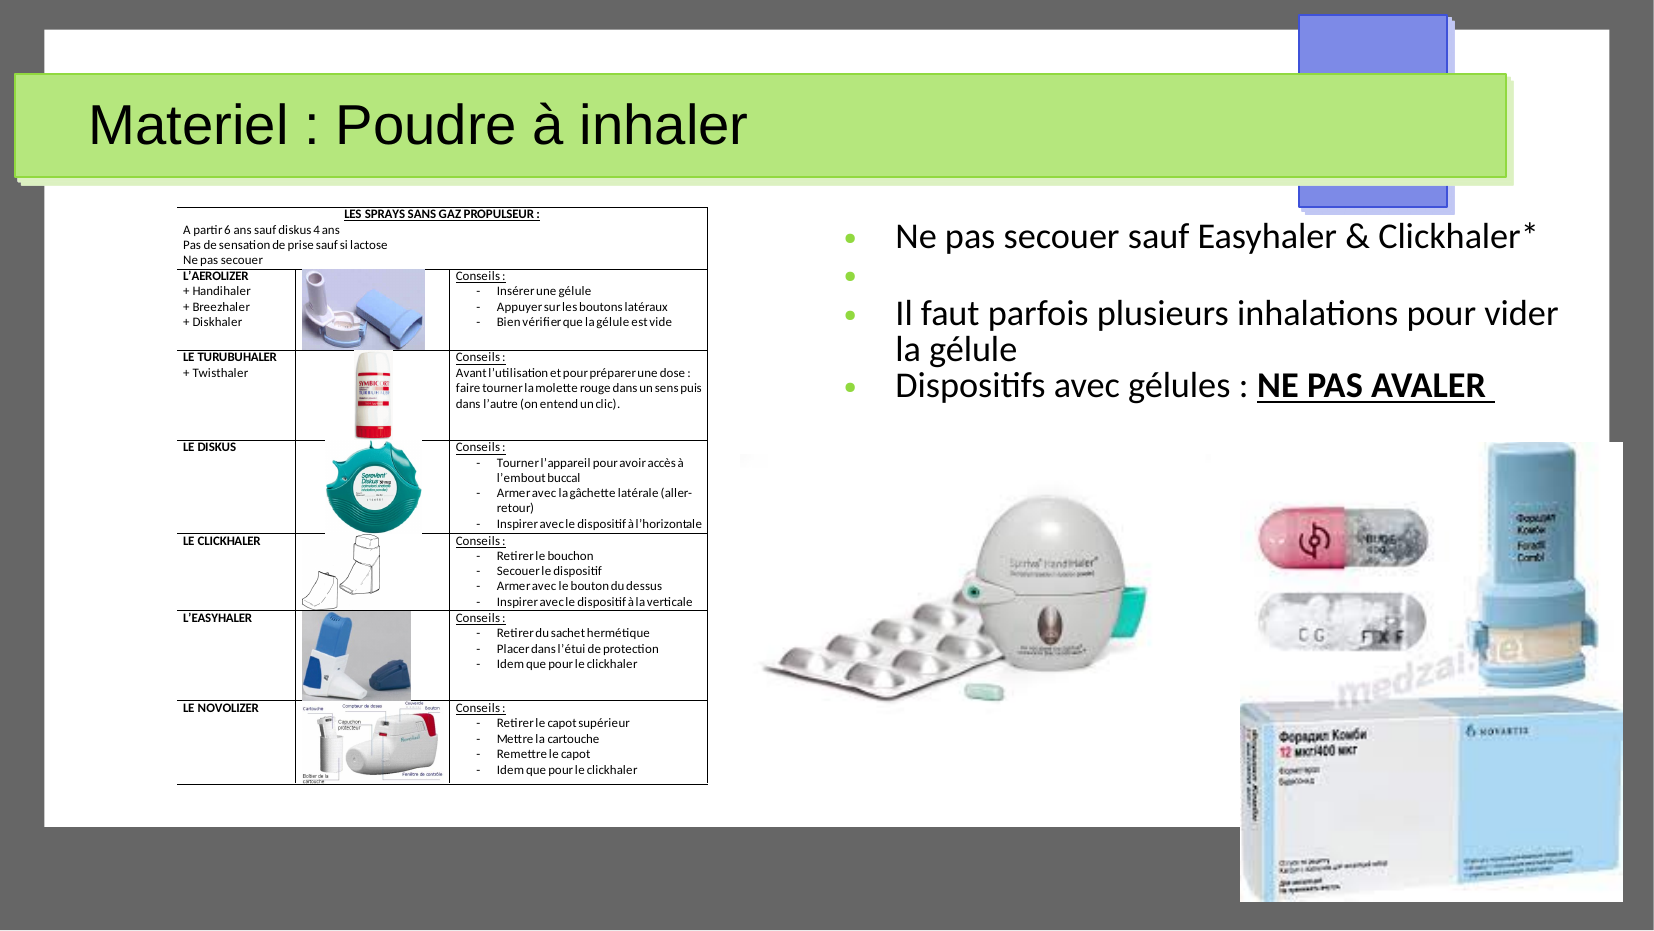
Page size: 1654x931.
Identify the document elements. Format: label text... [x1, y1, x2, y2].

picture [177, 206, 709, 813]
title Materiel : Poudre à inhaler [88, 73, 1506, 178]
picture [740, 454, 1211, 768]
list Ne pas secouer sauf Easyhaler & Clickhaler* Il faut parfois plusieurs inhalations pour vider la gélule Dispositifs avec gélules : NE PAS AVALER [826, 221, 1565, 443]
picture [1240, 442, 1623, 902]
